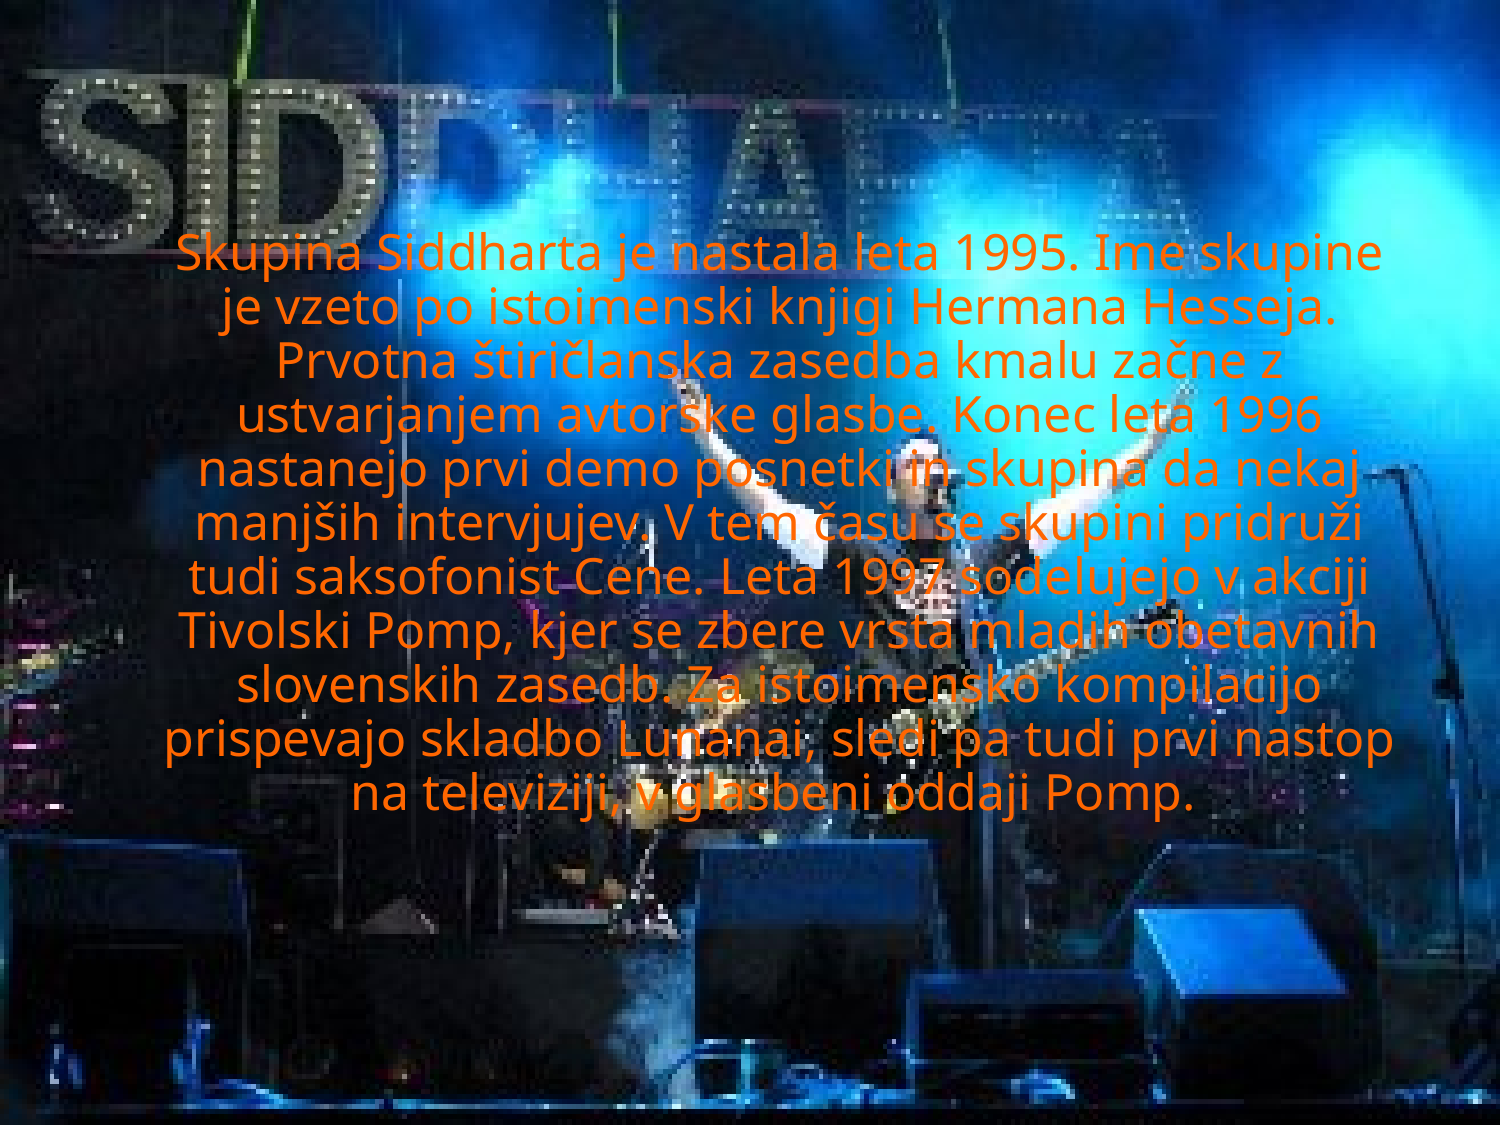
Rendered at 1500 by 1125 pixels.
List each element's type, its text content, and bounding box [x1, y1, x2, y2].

list Skupina Siddharta je nastala leta 1995. Ime skupine je vzeto po istoimenski knjigi Hermana Hesseja. Prvotna štiričlanska zasedba kmalu začne z ustvarjanjem avtorske glasbe. Konec leta 1996 nastanejo prvi demo posnetki in skupina da nekaj manjših intervjujev. V tem času se skupini pridruži tudi saksofonist Cene. Leta 1997 sodelujejo v akciji Tivolski Pomp, kjer se zbere vrsta mladih obetavnih slovenskih zasedb. Za istoimensko kompilacijo prispevajo skladbo Lunanai, sledi pa tudi prvi nastop na televiziji, v glasbeni oddaji Pomp. [76, 220, 1427, 882]
picture [0, 0, 1500, 1125]
